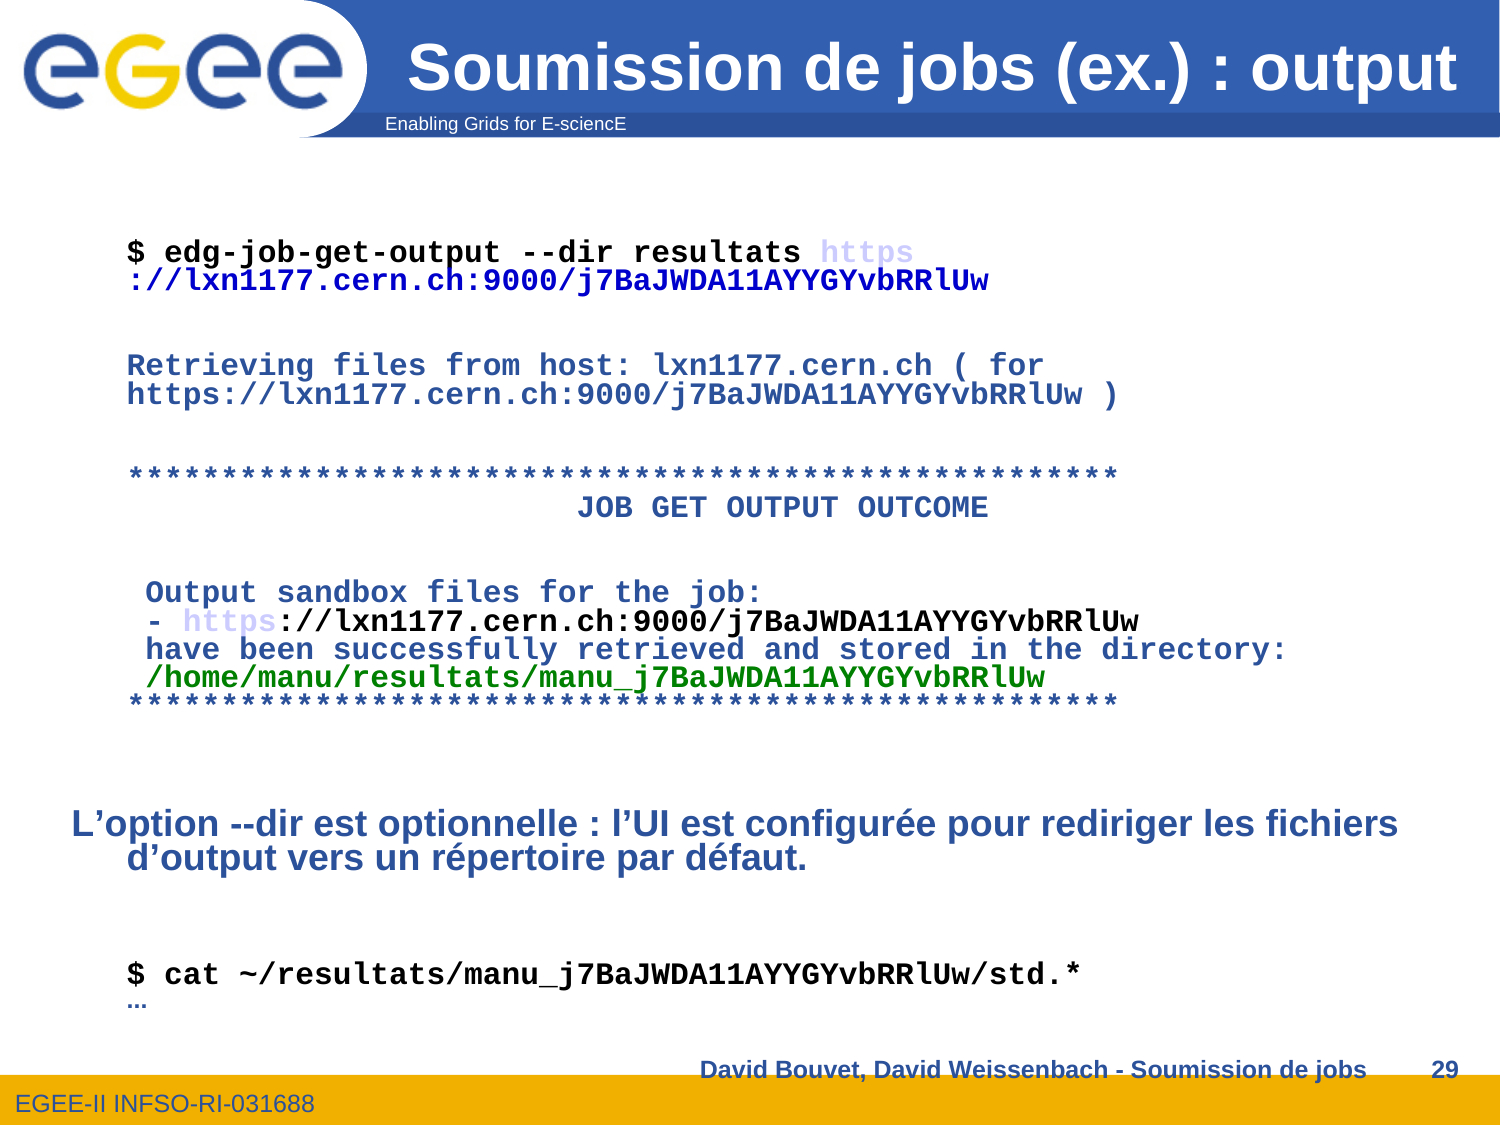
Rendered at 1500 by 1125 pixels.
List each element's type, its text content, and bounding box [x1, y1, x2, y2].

title Soumission de jobs (ex.) : output [369, 9, 1475, 126]
picture [18, 30, 349, 112]
list $ edg-job-get-output --dir resultats https://lxn1177.cern.ch:9000/j7BaJWDA11AYYGYvbRRlUw Retrieving files from host: lxn1177.cern.ch ( for https://lxn1177.cern.ch:9000/j7BaJWDA11AYYGYvbRRlUw ) ***************************************************** JOB GET OUTPUT OUTCOME Output sandbox files for the job: - https://lxn1177.cern.ch:9000/j7BaJWDA11AYYGYvbRRlUw have been successfully retrieved and stored in the directory: /home/manu/resultats/manu_j7BaJWDA11AYYGYvbRRlUw ***************************************************** L’option --dir est optionnelle : l’UI est configurée pour rediriger les fichiers d’output vers un répertoire par défaut. $ cat ~/resultats/manu_j7BaJWDA11AYYGYvbRRlUw/std.* ... [56, 159, 1466, 1125]
